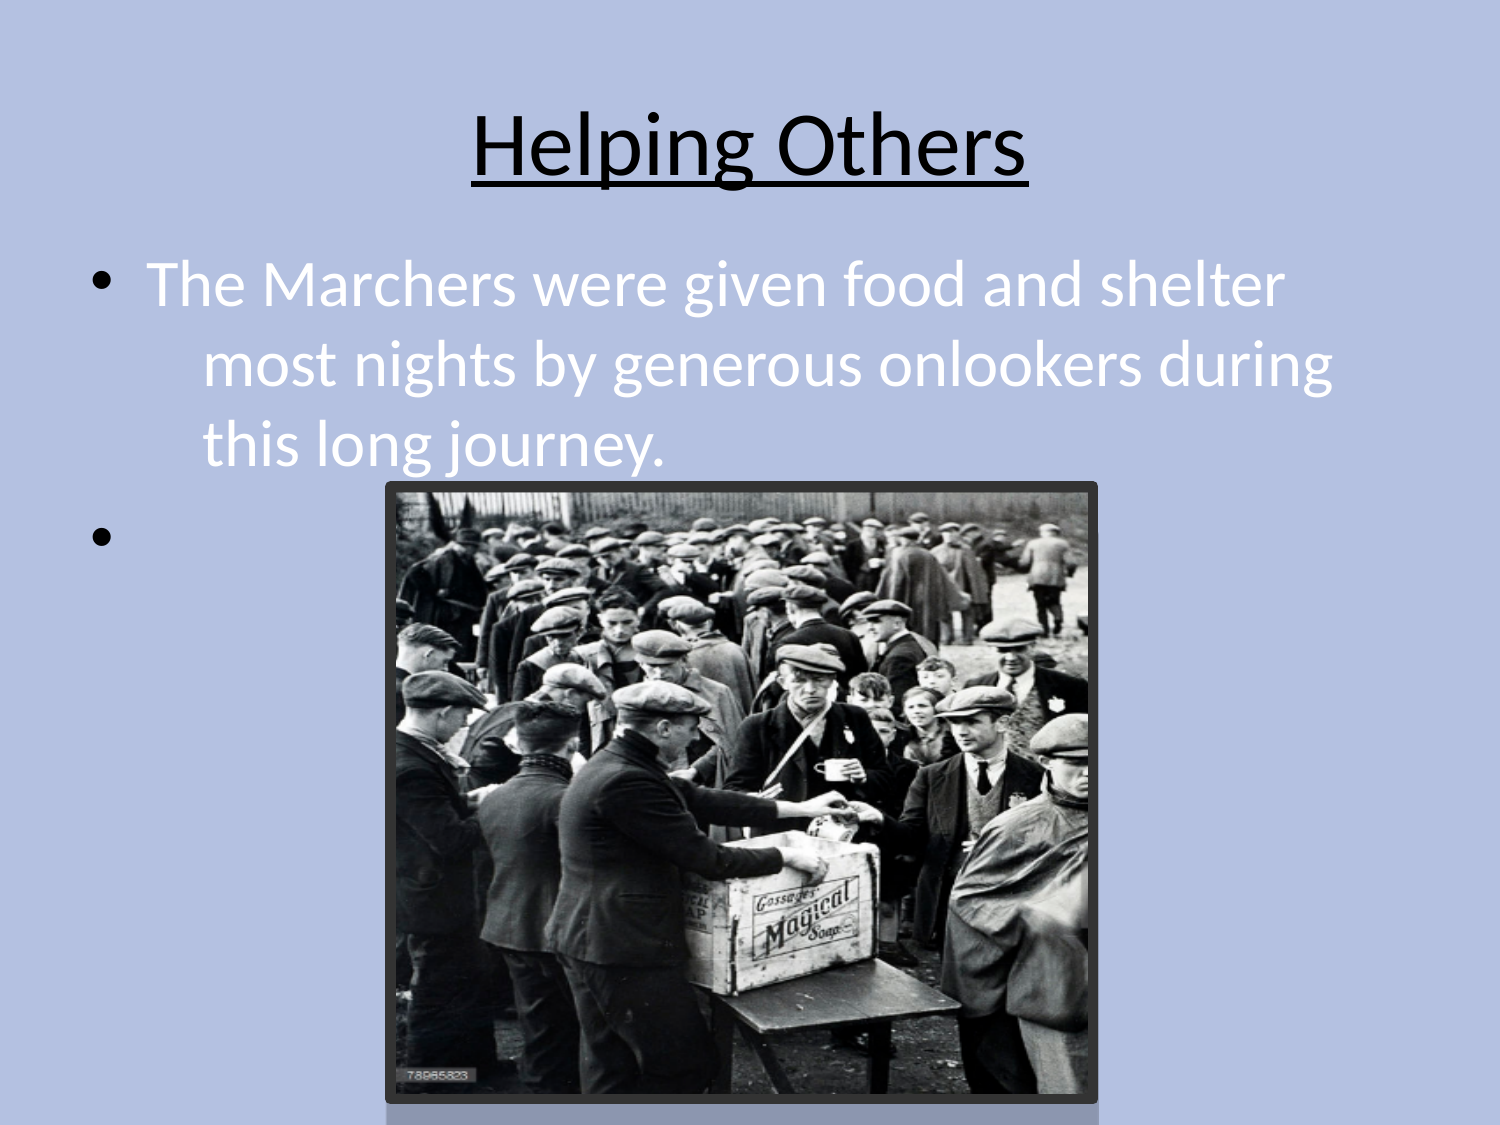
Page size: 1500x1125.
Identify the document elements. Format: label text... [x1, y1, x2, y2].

list The Marchers were given food and shelter most nights by generous onlookers during this long journey. [75, 231, 1426, 1005]
picture [395, 491, 1089, 1095]
title Helping Others [75, 45, 1426, 231]
